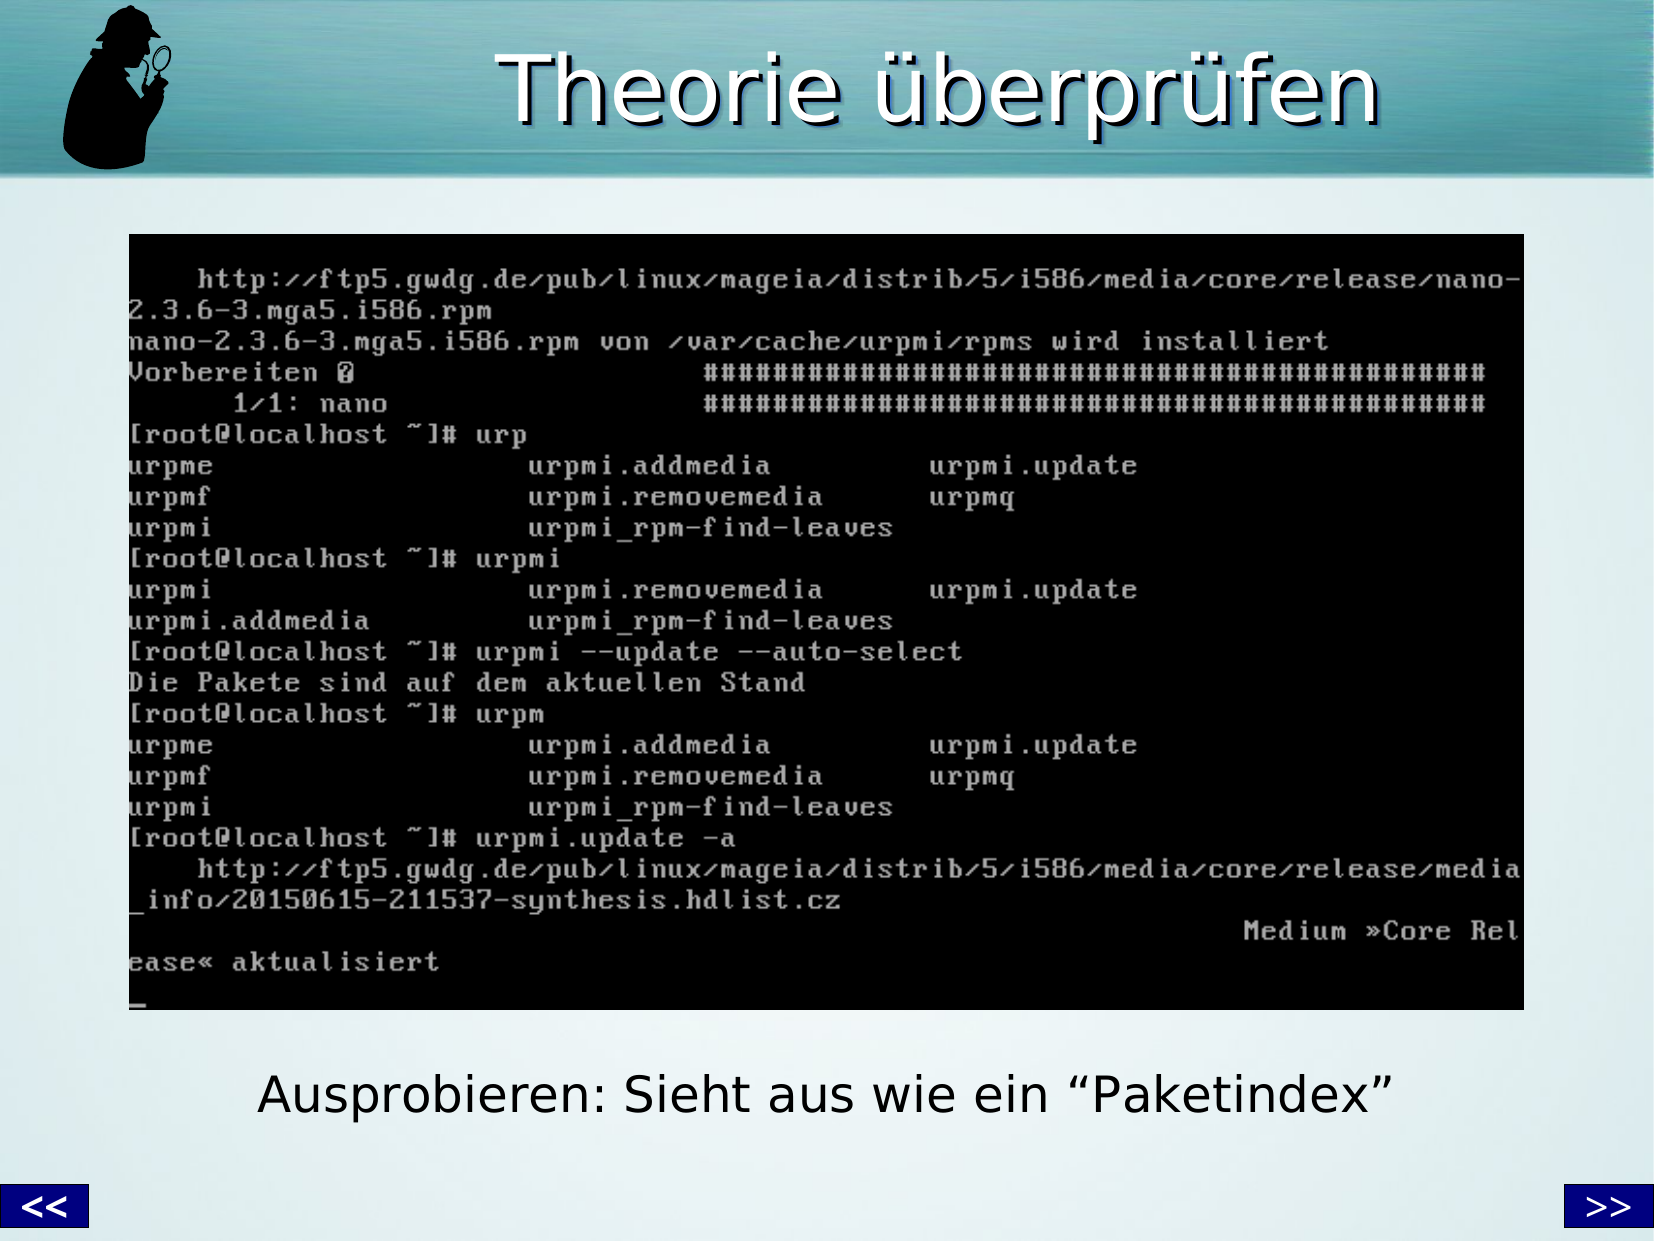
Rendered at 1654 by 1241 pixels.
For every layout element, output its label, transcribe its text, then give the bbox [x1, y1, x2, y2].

picture [0, 0, 1654, 1010]
picture [0, 1182, 1654, 1241]
text_box Ausprobieren: Sieht aus wie ein “Paketindex” [0, 1008, 1654, 1182]
title Theorie überprüfen [224, 2, 1654, 178]
